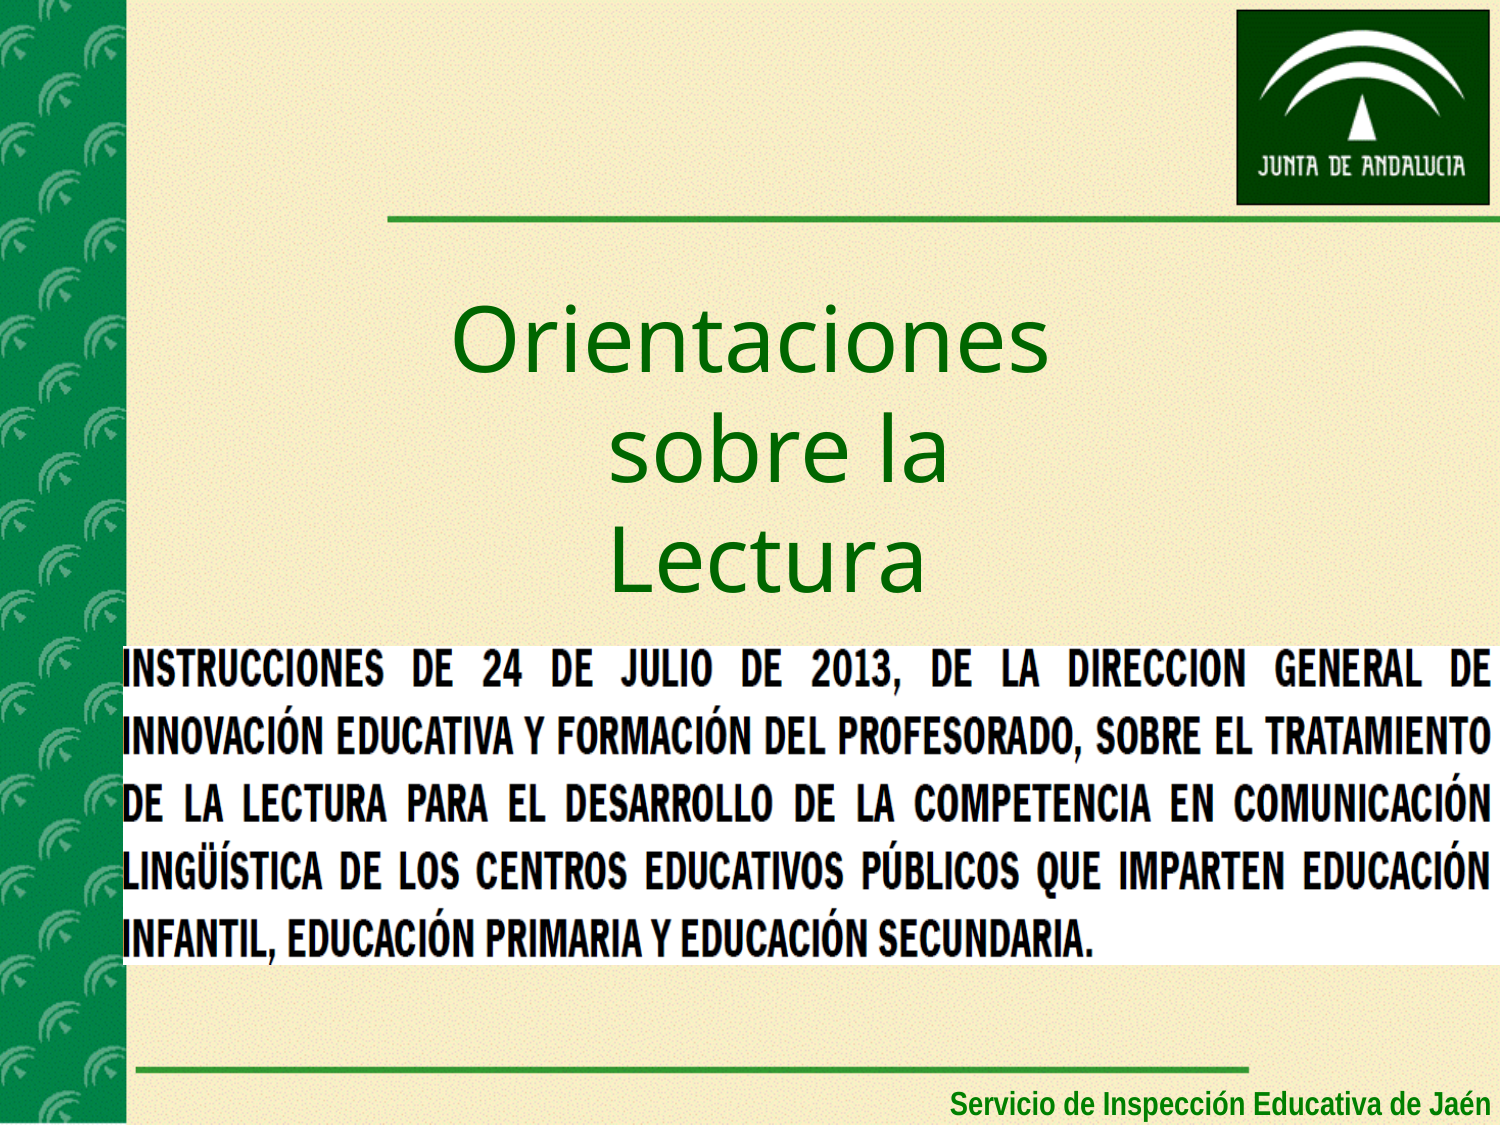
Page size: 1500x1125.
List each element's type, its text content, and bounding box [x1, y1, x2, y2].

text_box Orientaciones sobre la Lectura [375, 273, 1126, 619]
picture [0, 0, 1500, 1125]
text_box Servicio de Inspección Educativa de Jaén [934, 1073, 1500, 1125]
